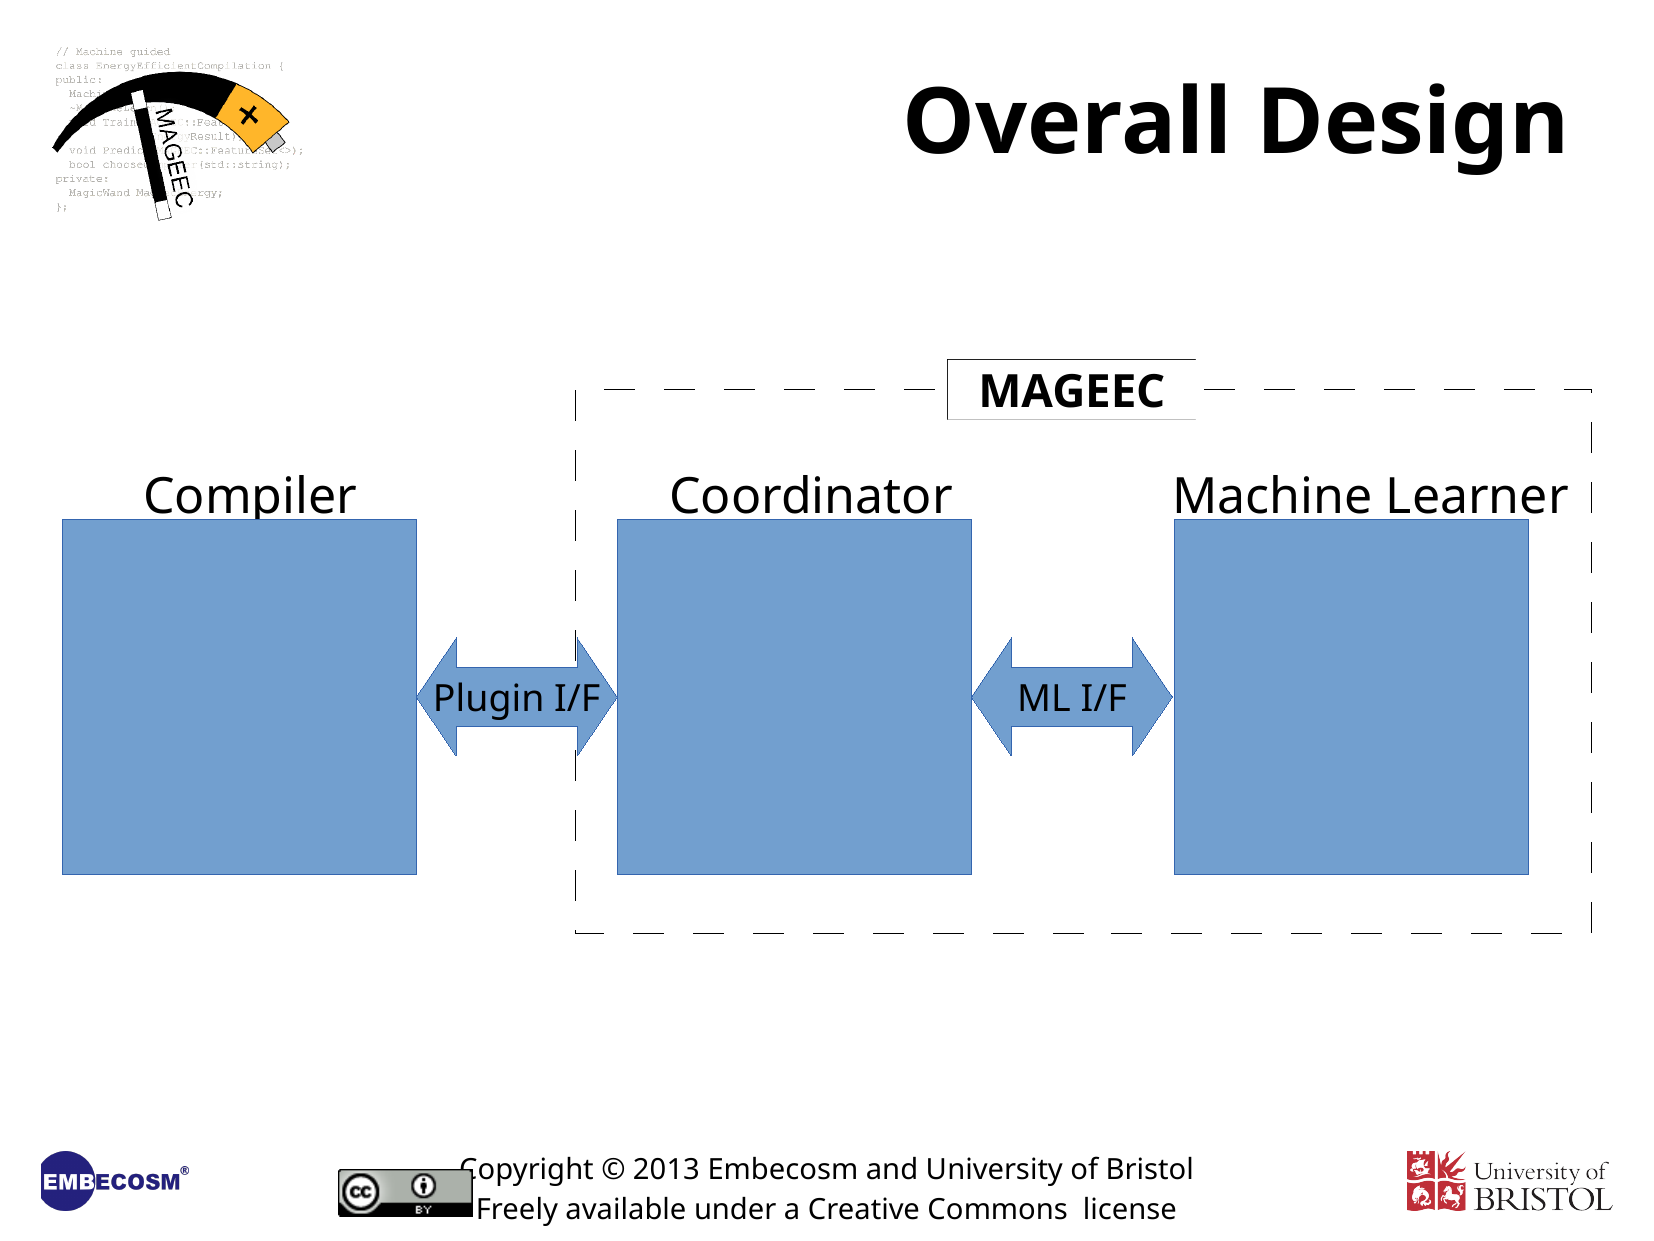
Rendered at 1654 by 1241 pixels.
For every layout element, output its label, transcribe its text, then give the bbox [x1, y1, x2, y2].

text_box Compiler [128, 452, 350, 519]
title Overall Design [326, 32, 1571, 205]
text_box [617, 519, 972, 875]
picture [1407, 1151, 1613, 1211]
text_box MAGEEC [947, 359, 1196, 420]
text_box ML I/F [971, 637, 1173, 756]
picture [41, 1151, 189, 1211]
picture [338, 1169, 473, 1217]
text_box Machine Learner [1157, 452, 1541, 533]
picture [52, 47, 302, 225]
text_box [62, 519, 417, 875]
text_box Coordinator [654, 452, 935, 519]
text_box [1174, 519, 1529, 875]
text_box Plugin I/F [416, 637, 618, 756]
